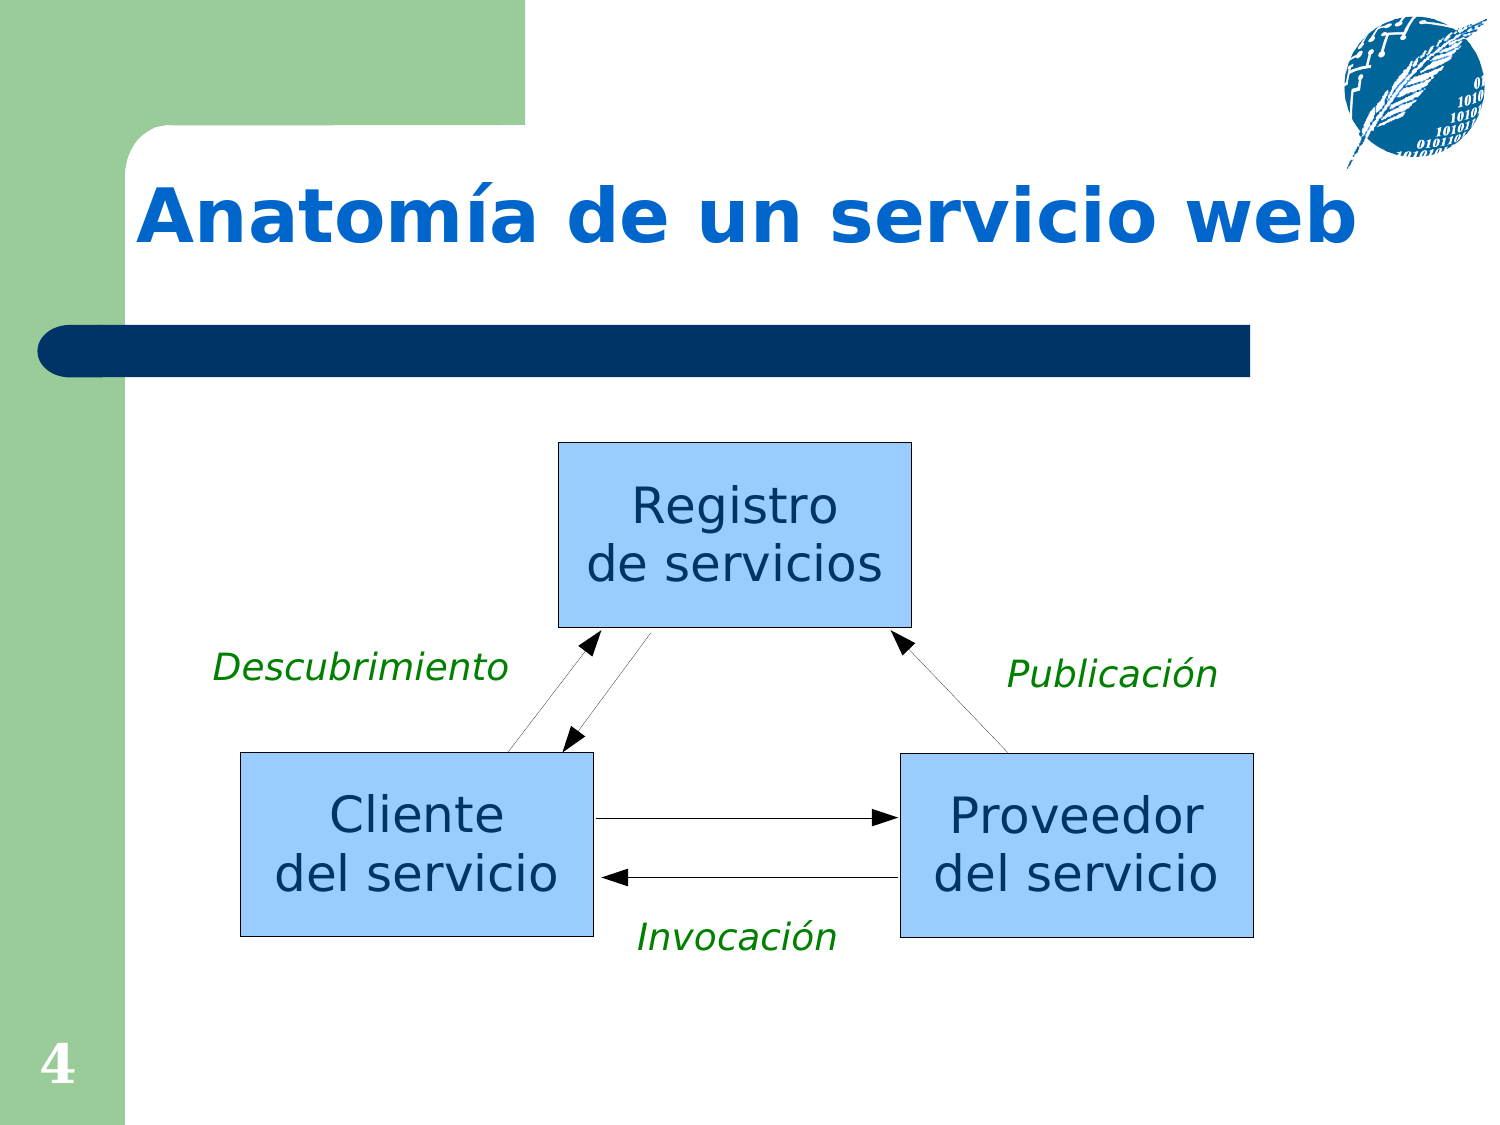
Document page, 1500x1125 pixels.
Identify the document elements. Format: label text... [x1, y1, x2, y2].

text_box Proveedor del servicio [900, 753, 1254, 938]
picture [1427, 138, 1431, 148]
picture [1341, 15, 1487, 172]
text_box Cliente del servicio [240, 752, 594, 937]
text_box Descubrimiento [197, 637, 525, 697]
text_box Publicación [992, 645, 1256, 705]
text_box Registro de servicios [558, 442, 912, 628]
picture [1433, 139, 1440, 147]
picture [1416, 140, 1425, 149]
text_box Invocación [622, 908, 854, 968]
picture [1436, 127, 1450, 136]
title Anatomía de un servicio web [136, 136, 1414, 301]
